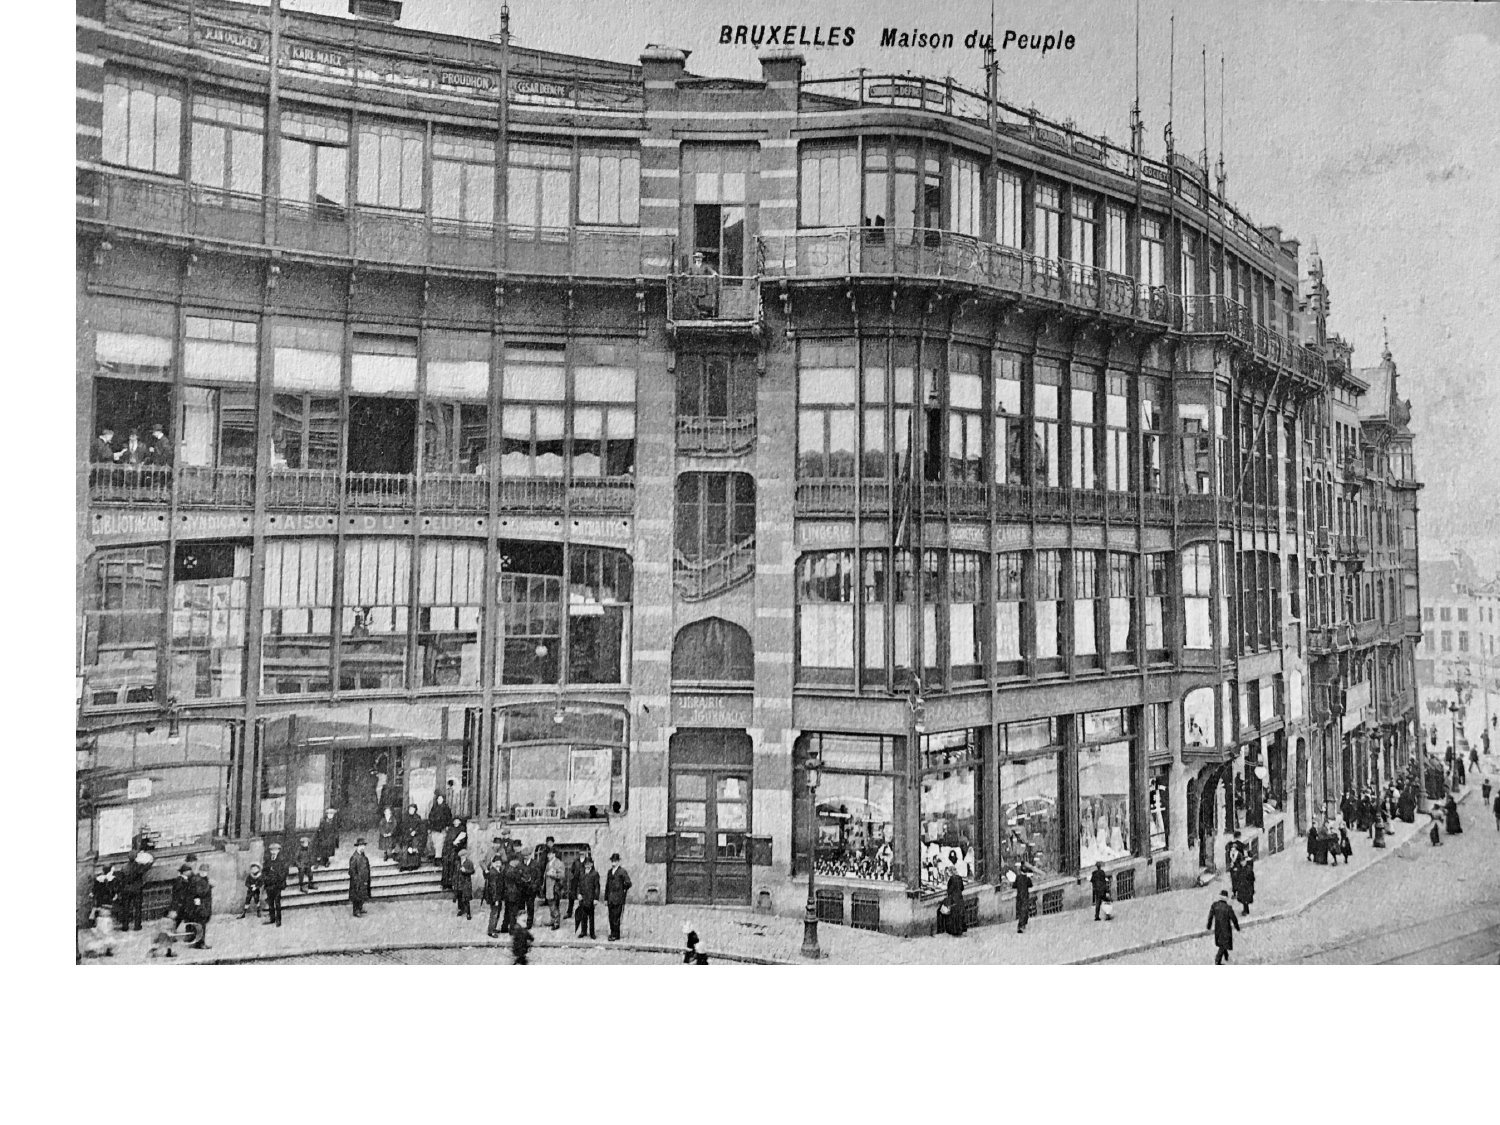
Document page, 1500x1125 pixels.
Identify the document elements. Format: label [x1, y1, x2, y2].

picture [76, 0, 1500, 965]
